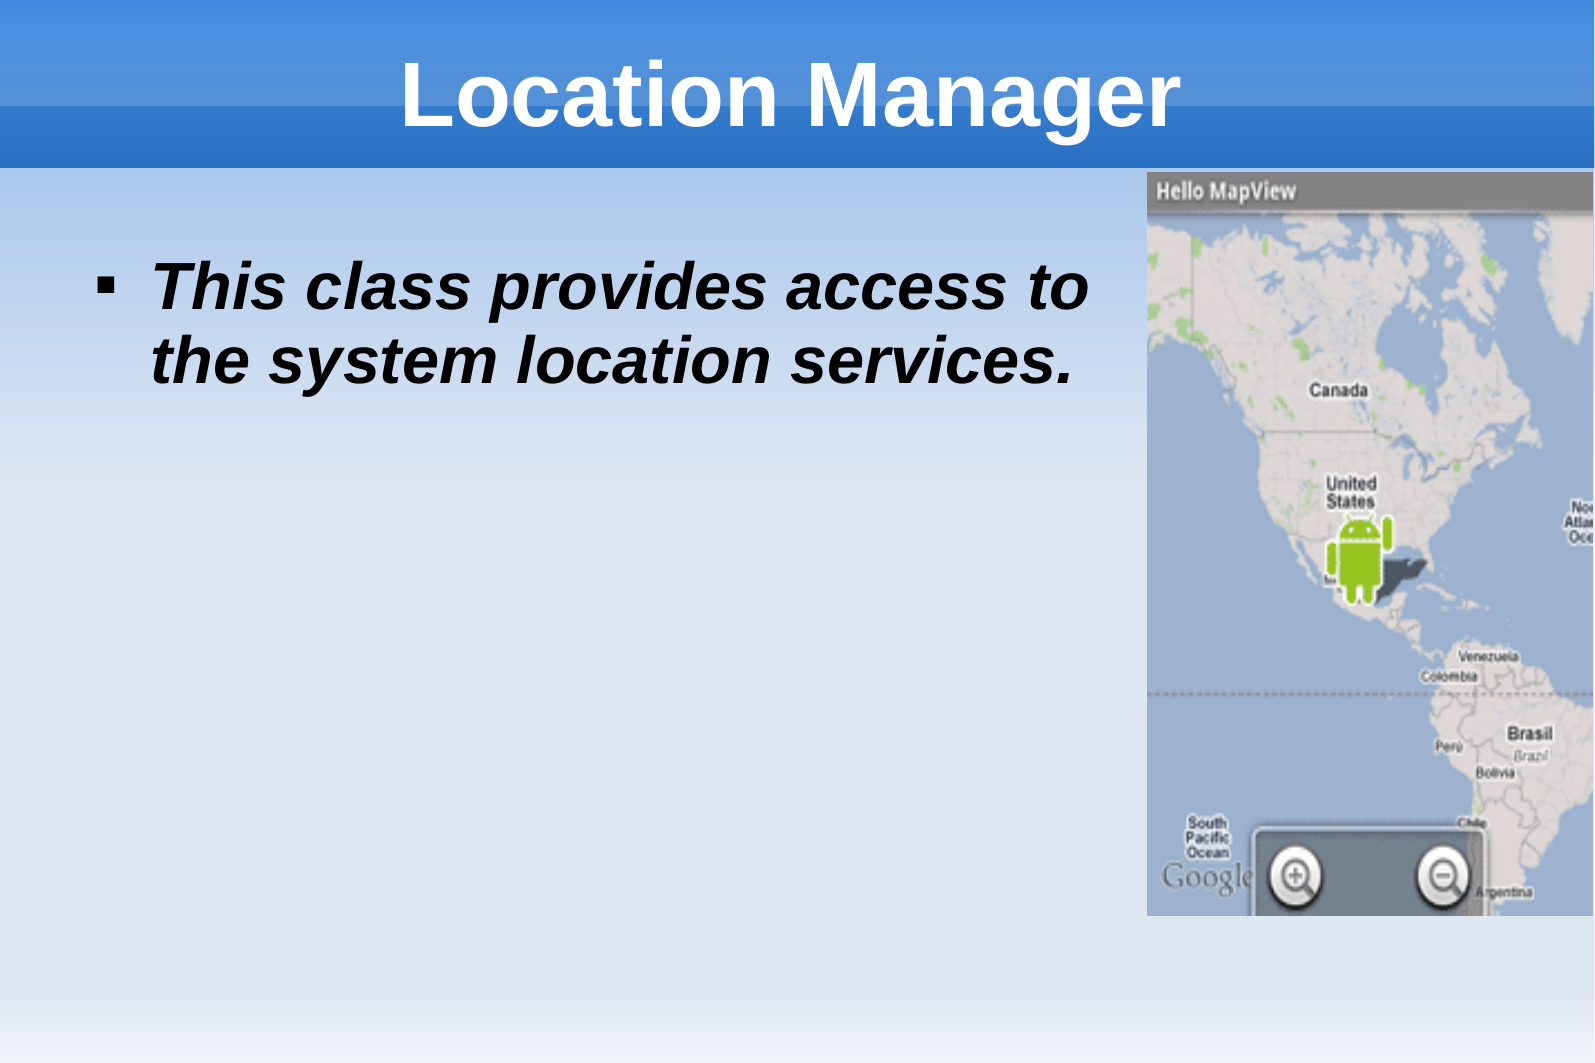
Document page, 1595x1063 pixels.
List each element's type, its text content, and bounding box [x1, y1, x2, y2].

picture [0, 0, 1595, 1063]
text_box [809, 172, 1595, 916]
title Location Manager [74, 13, 1510, 177]
list This class provides access to the system location services. [79, 248, 1515, 936]
